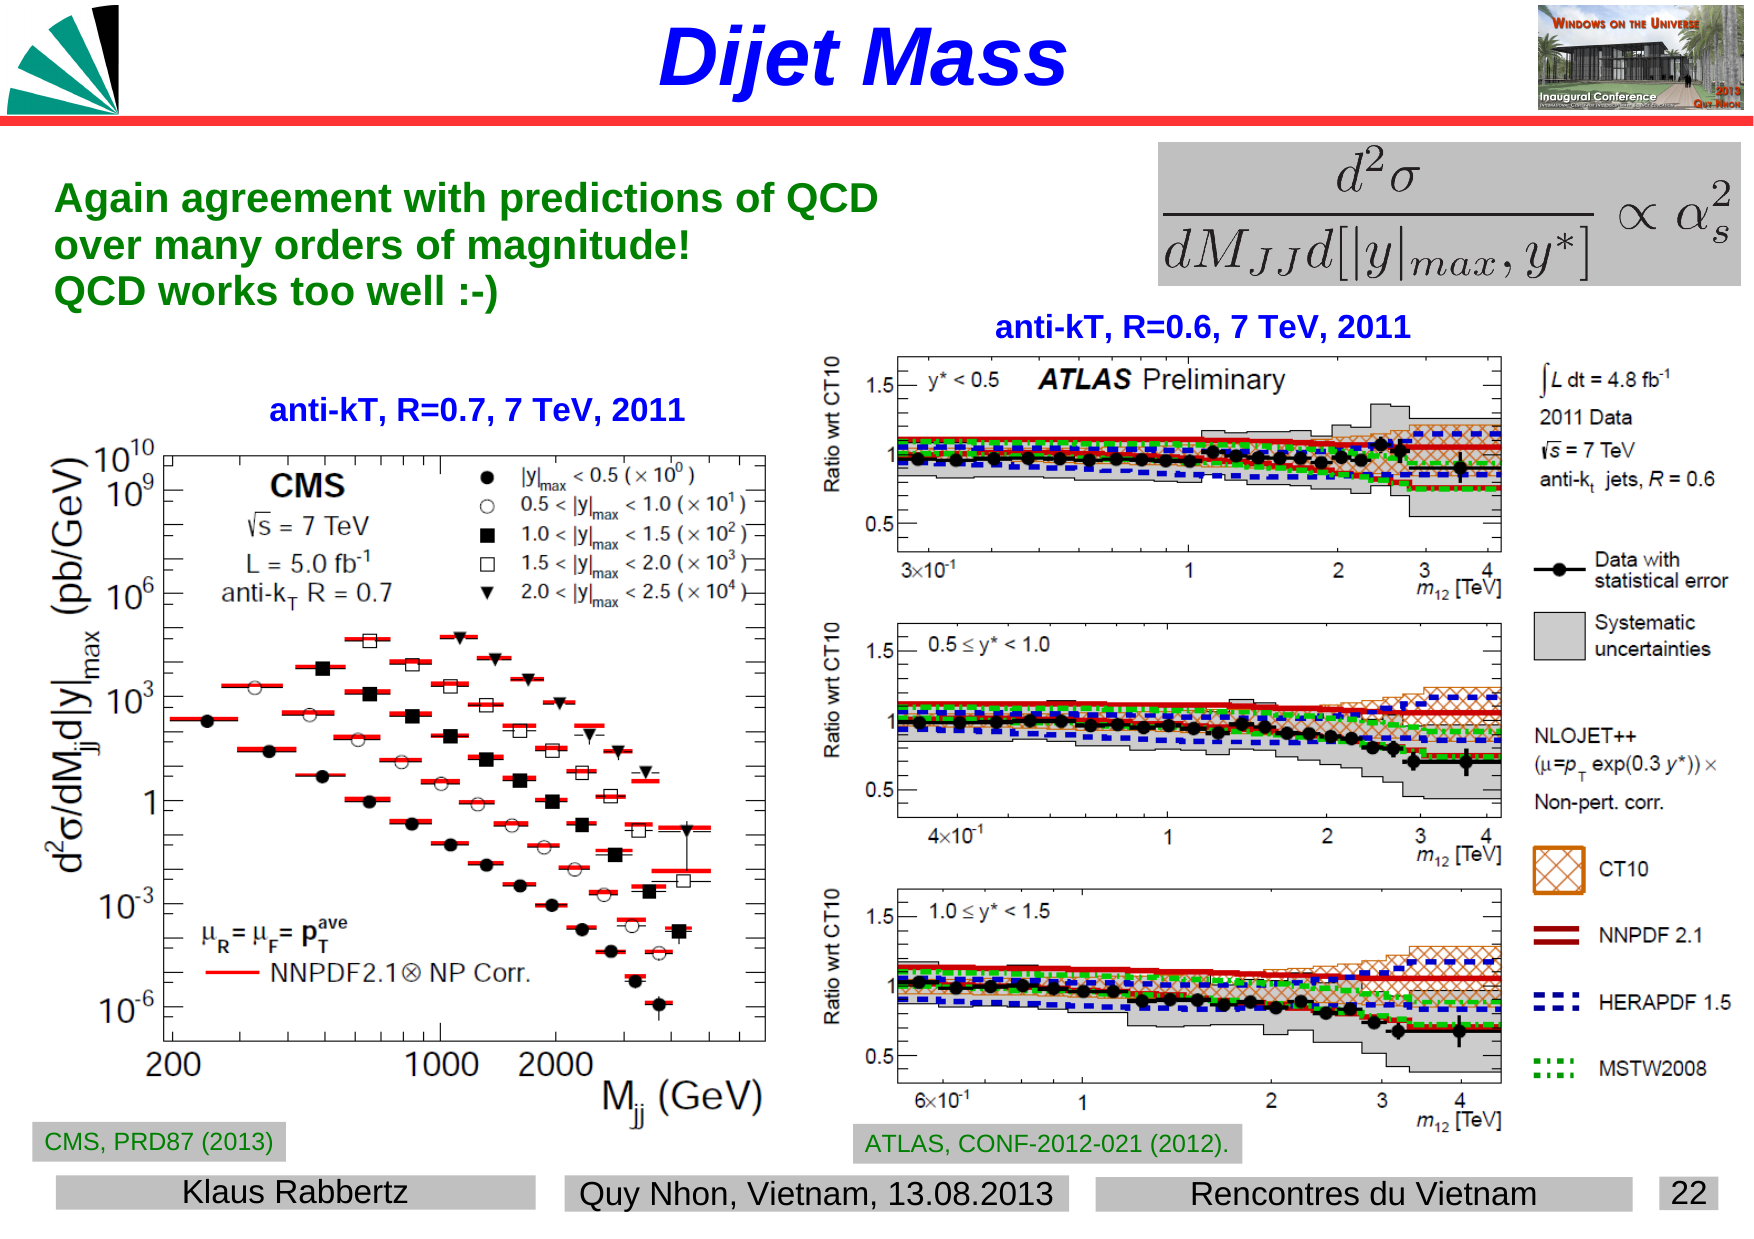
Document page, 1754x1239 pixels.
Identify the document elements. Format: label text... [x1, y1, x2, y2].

picture [1606, 5, 1744, 110]
picture [7, 5, 119, 116]
text_box anti-kT, R=0.7, 7 TeV, 2011 [257, 385, 698, 434]
text_box anti-kT, R=0.6, 7 TeV, 2011 [983, 302, 1424, 352]
picture [41, 432, 776, 1136]
title Dijet Mass [123, 0, 1606, 114]
picture [1158, 141, 1741, 287]
text_box Again agreement with predictions of QCD over many orders of magnitude! QCD works too well :-) [41, 169, 892, 321]
text_box CMS, PRD87 (2013) [32, 1121, 286, 1162]
text_box ATLAS, CONF-2012-021 (2012). [853, 1123, 1243, 1164]
picture [811, 343, 1735, 1141]
